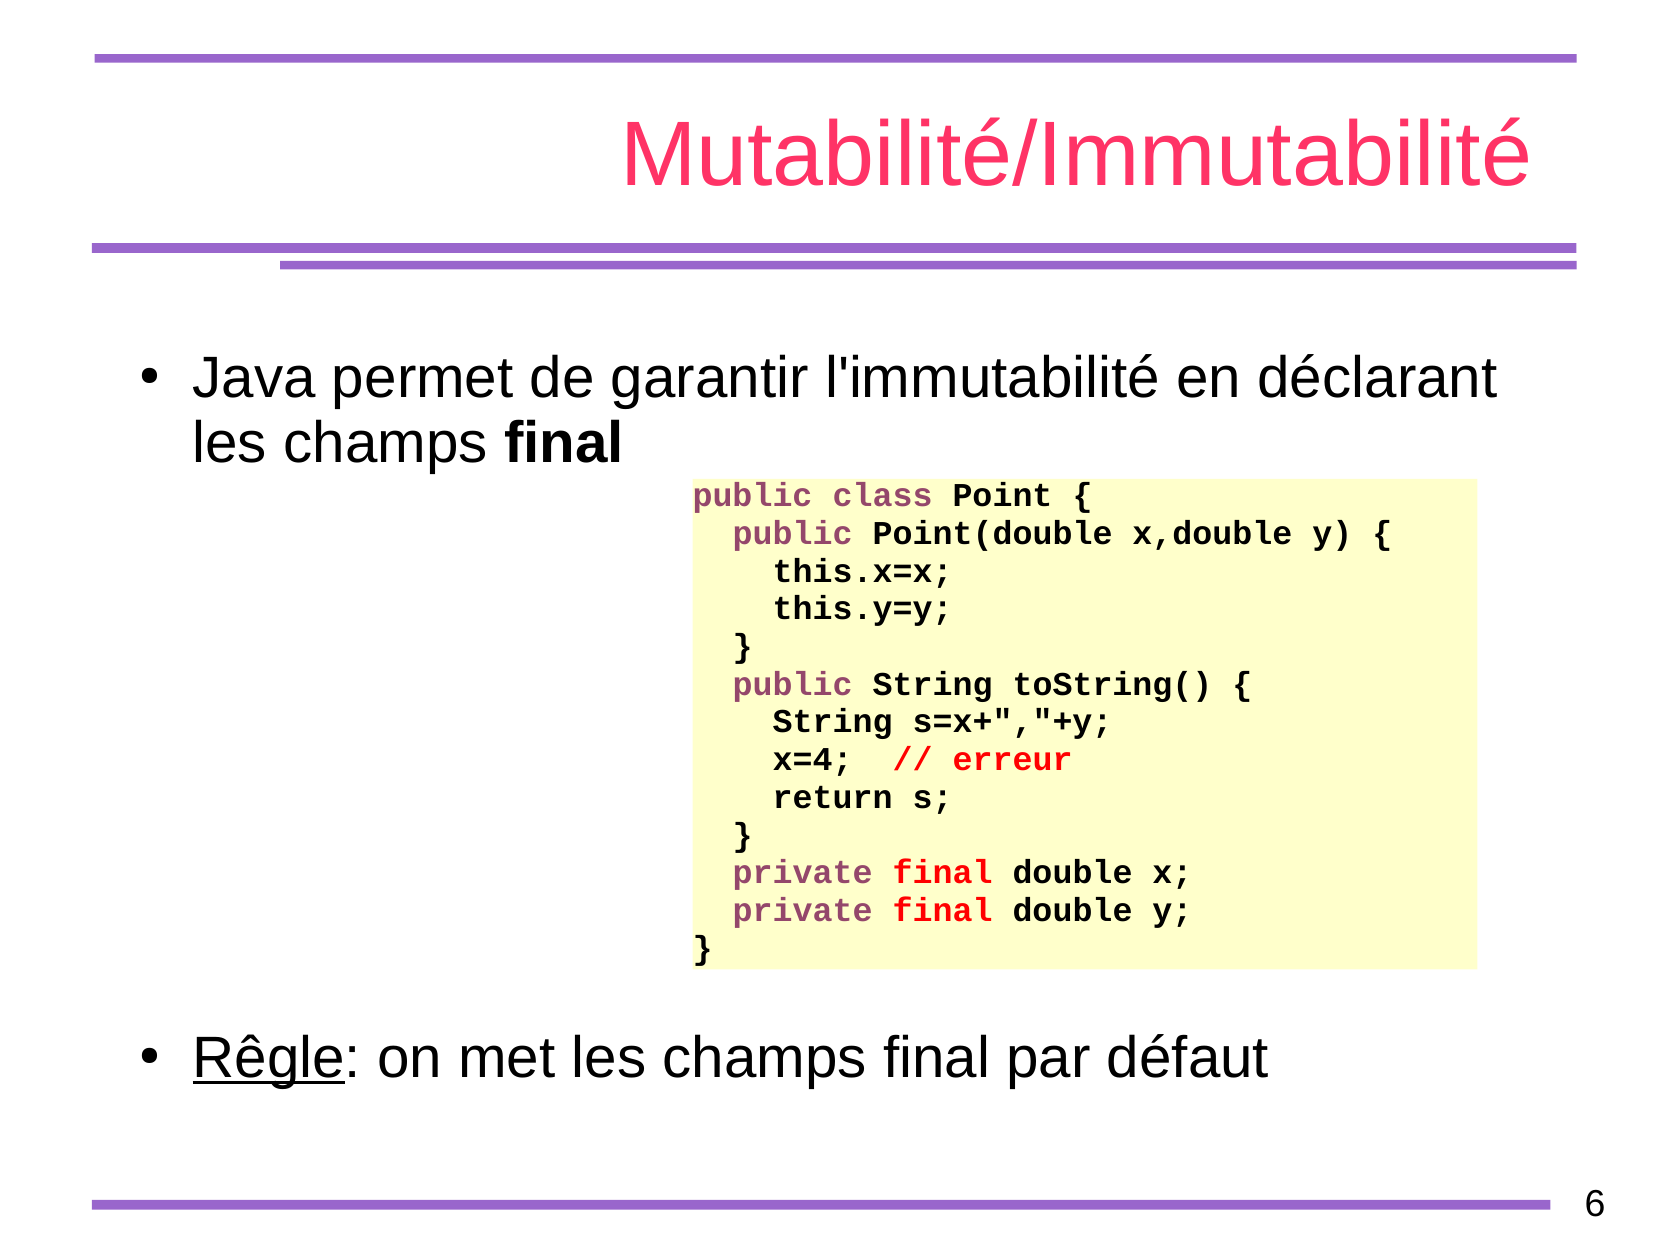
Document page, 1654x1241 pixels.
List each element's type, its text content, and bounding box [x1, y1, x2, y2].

title Mutabilité/Immutabilité [121, 49, 1534, 257]
list Java permet de garantir l'immutabilité en déclarant les champs final Rêgle: on met les champs final par défaut [121, 344, 1534, 1127]
text_box public class Point { public Point(double x,double y) { this.x=x; this.y=y; } public String toString() { String s=x+","+y; x=4; // erreur return s; } private final double x; private final double y; } [692, 478, 1478, 970]
